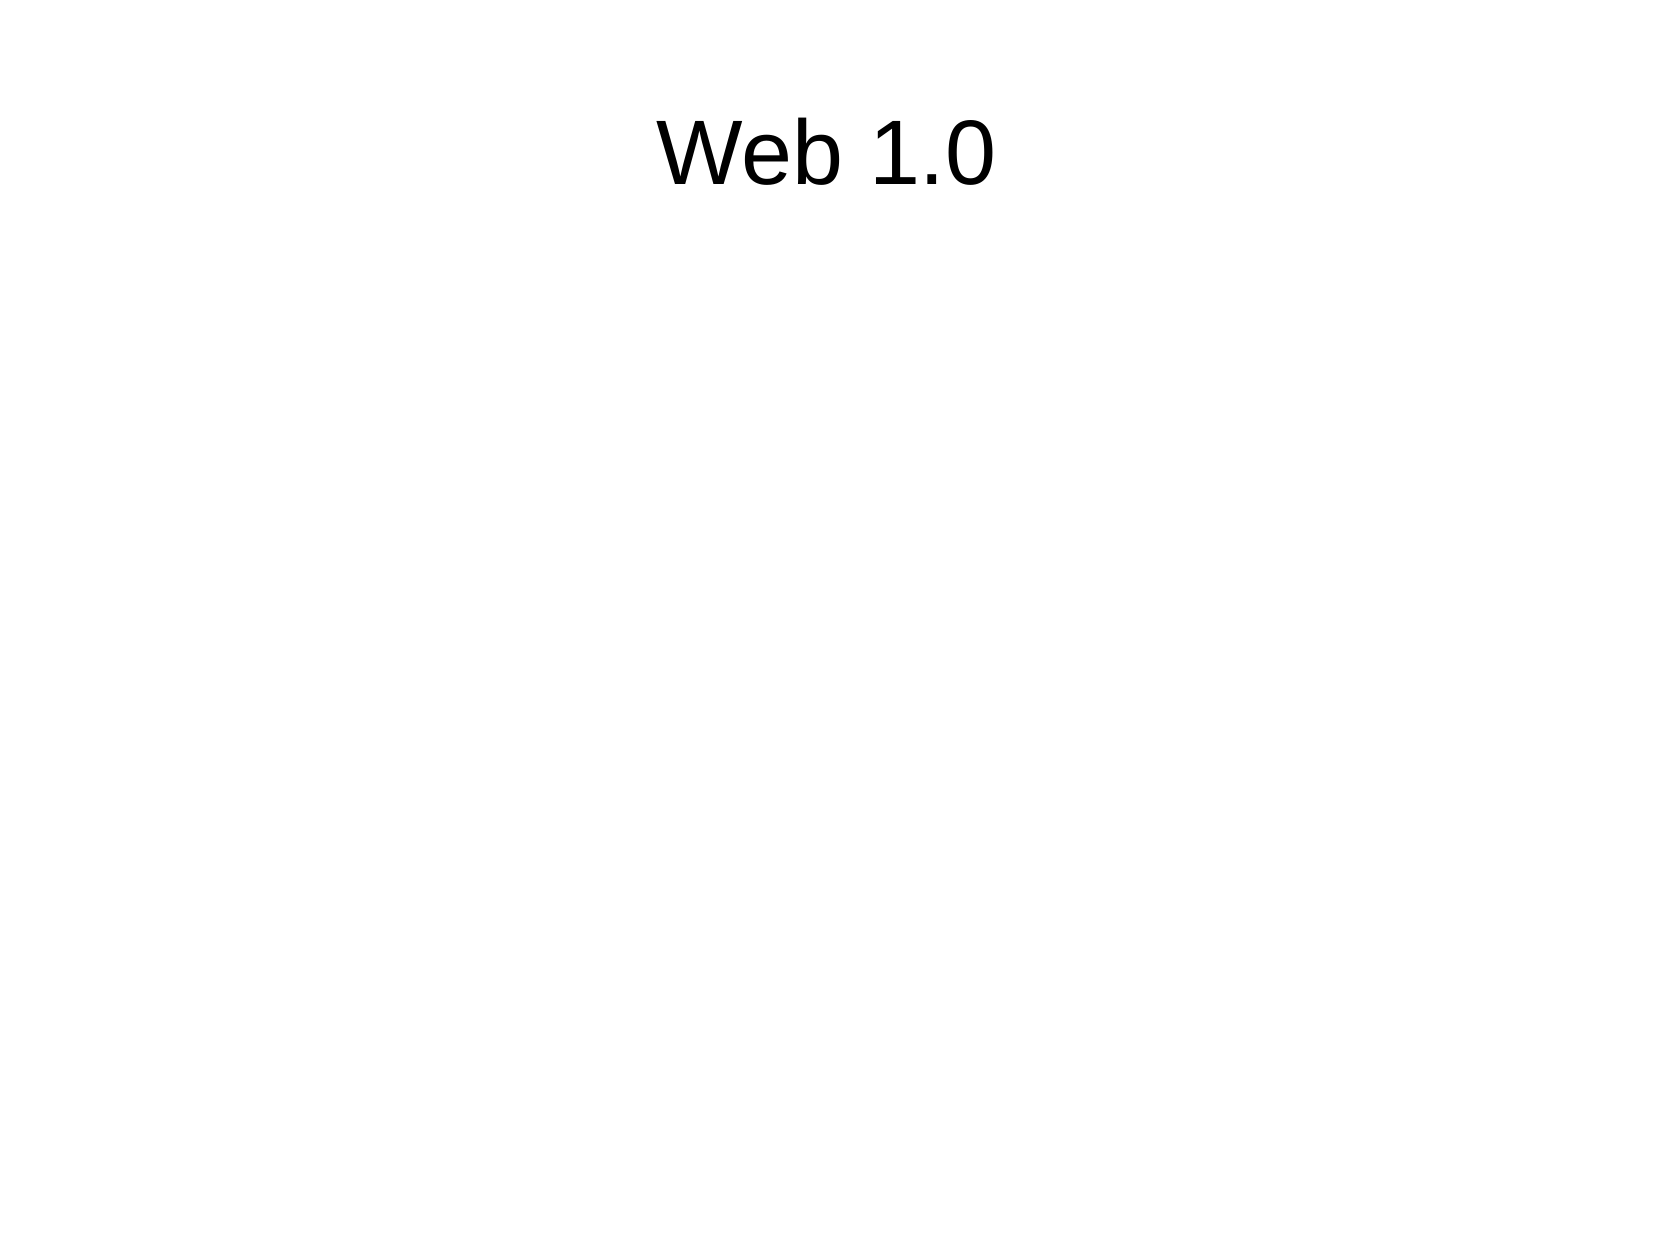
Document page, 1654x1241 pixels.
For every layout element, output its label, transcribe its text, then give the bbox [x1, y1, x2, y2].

title Web 1.0 [82, 49, 1571, 257]
